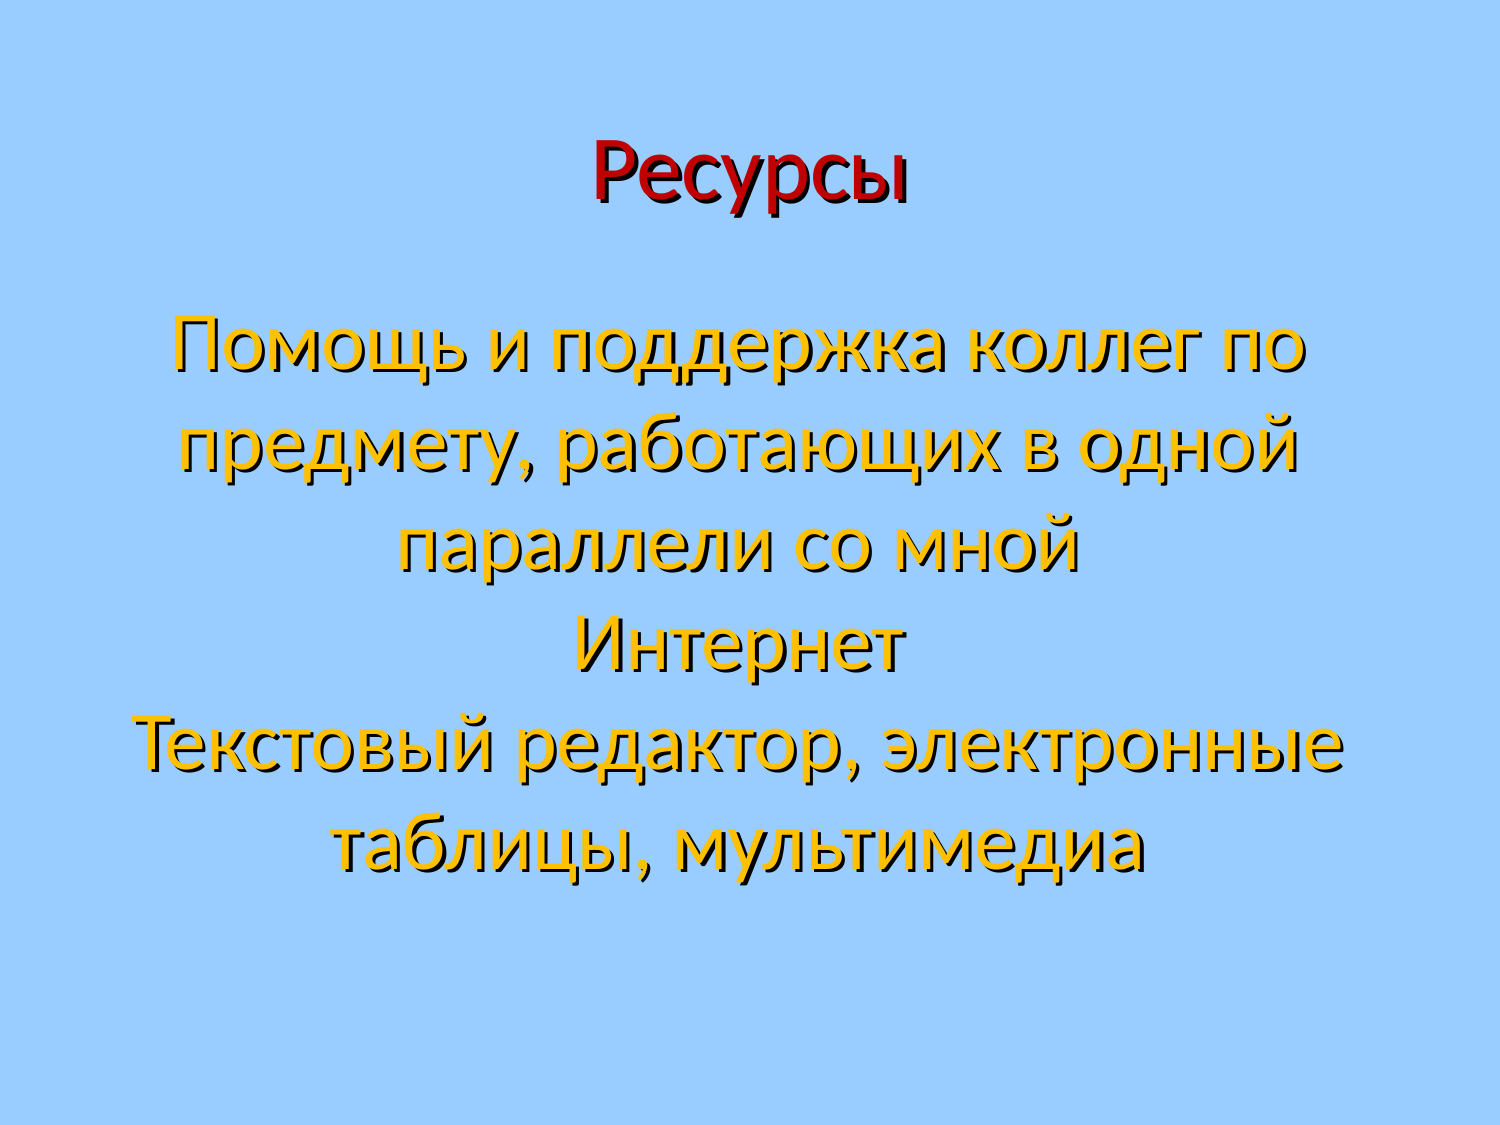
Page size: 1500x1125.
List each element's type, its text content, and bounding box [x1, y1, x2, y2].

subtitle Помощь и поддержка коллег по предмету, работающих в одной параллели со мной Интернет Текстовый редактор, электронные таблицы, мультимедиа [100, 278, 1376, 1024]
title Ресурсы [112, 100, 1388, 266]
